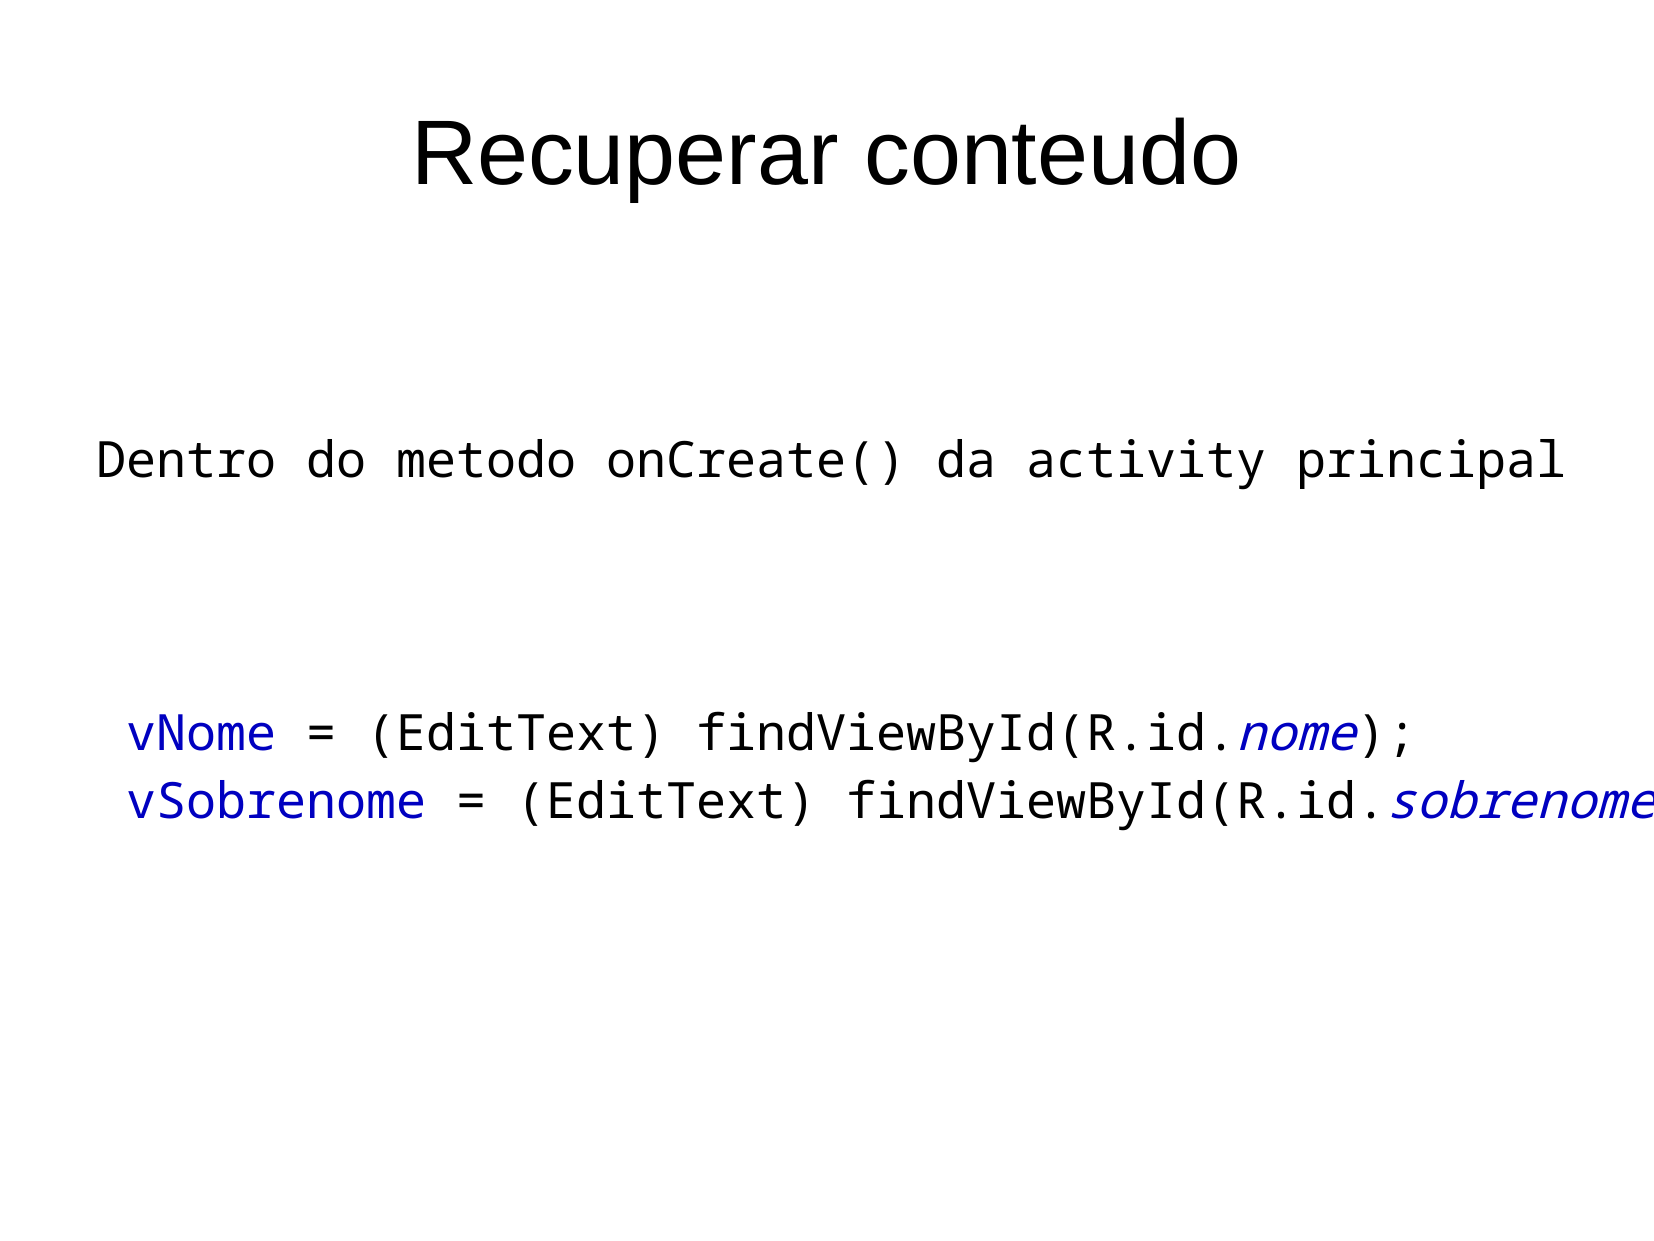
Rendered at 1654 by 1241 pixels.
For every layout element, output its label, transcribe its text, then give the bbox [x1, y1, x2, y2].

text_box Dentro do metodo onCreate() da activity principal vNome = (EditText) findViewById(R.id.nome); vSobrenome = (EditText) findViewById(R.id.sobrenome); [81, 347, 1654, 856]
title Recuperar conteudo [82, 49, 1571, 257]
